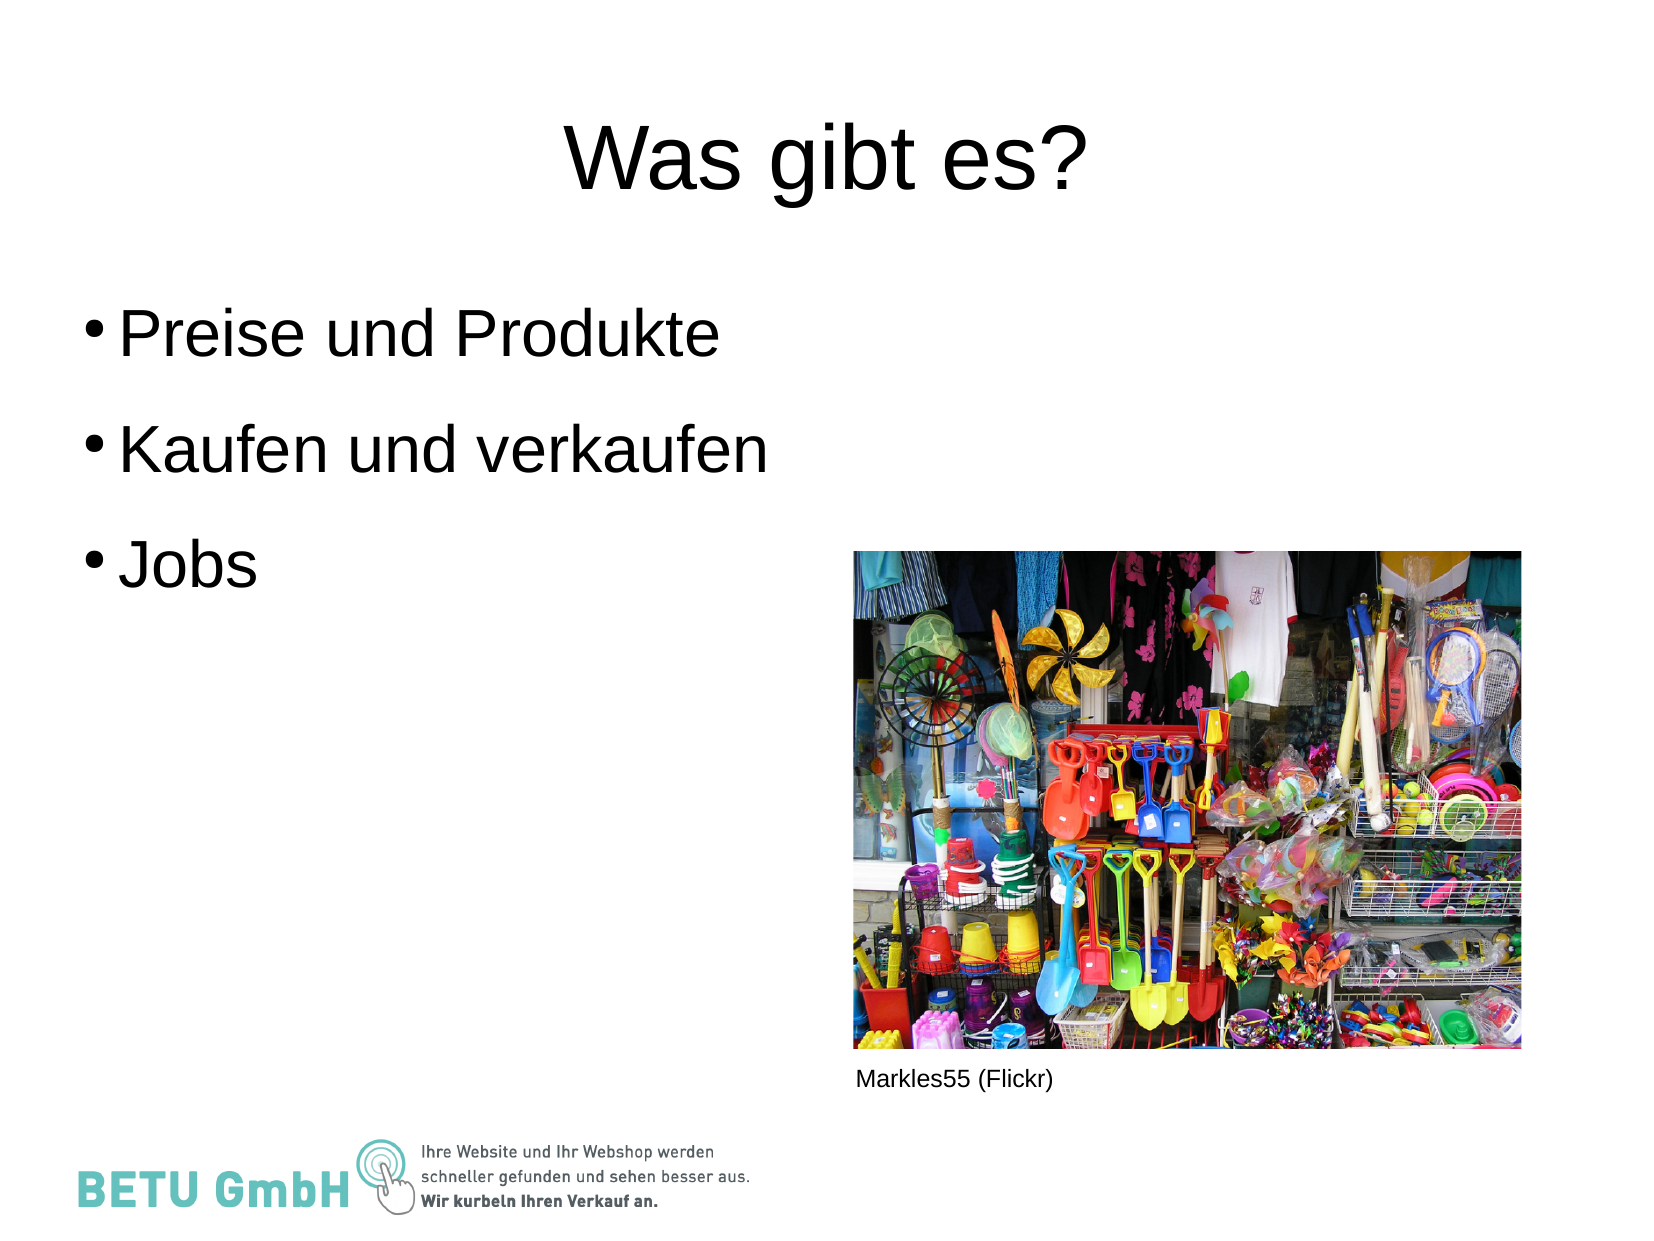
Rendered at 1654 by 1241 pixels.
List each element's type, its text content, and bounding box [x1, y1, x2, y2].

text_box Preise und Produkte Kaufen und verkaufen Jobs [82, 290, 1571, 1010]
picture [70, 1138, 815, 1216]
text_box Markles55 (Flickr) [840, 1057, 1087, 1101]
text_box Was gibt es? [82, 49, 1571, 257]
picture [853, 551, 1522, 1049]
